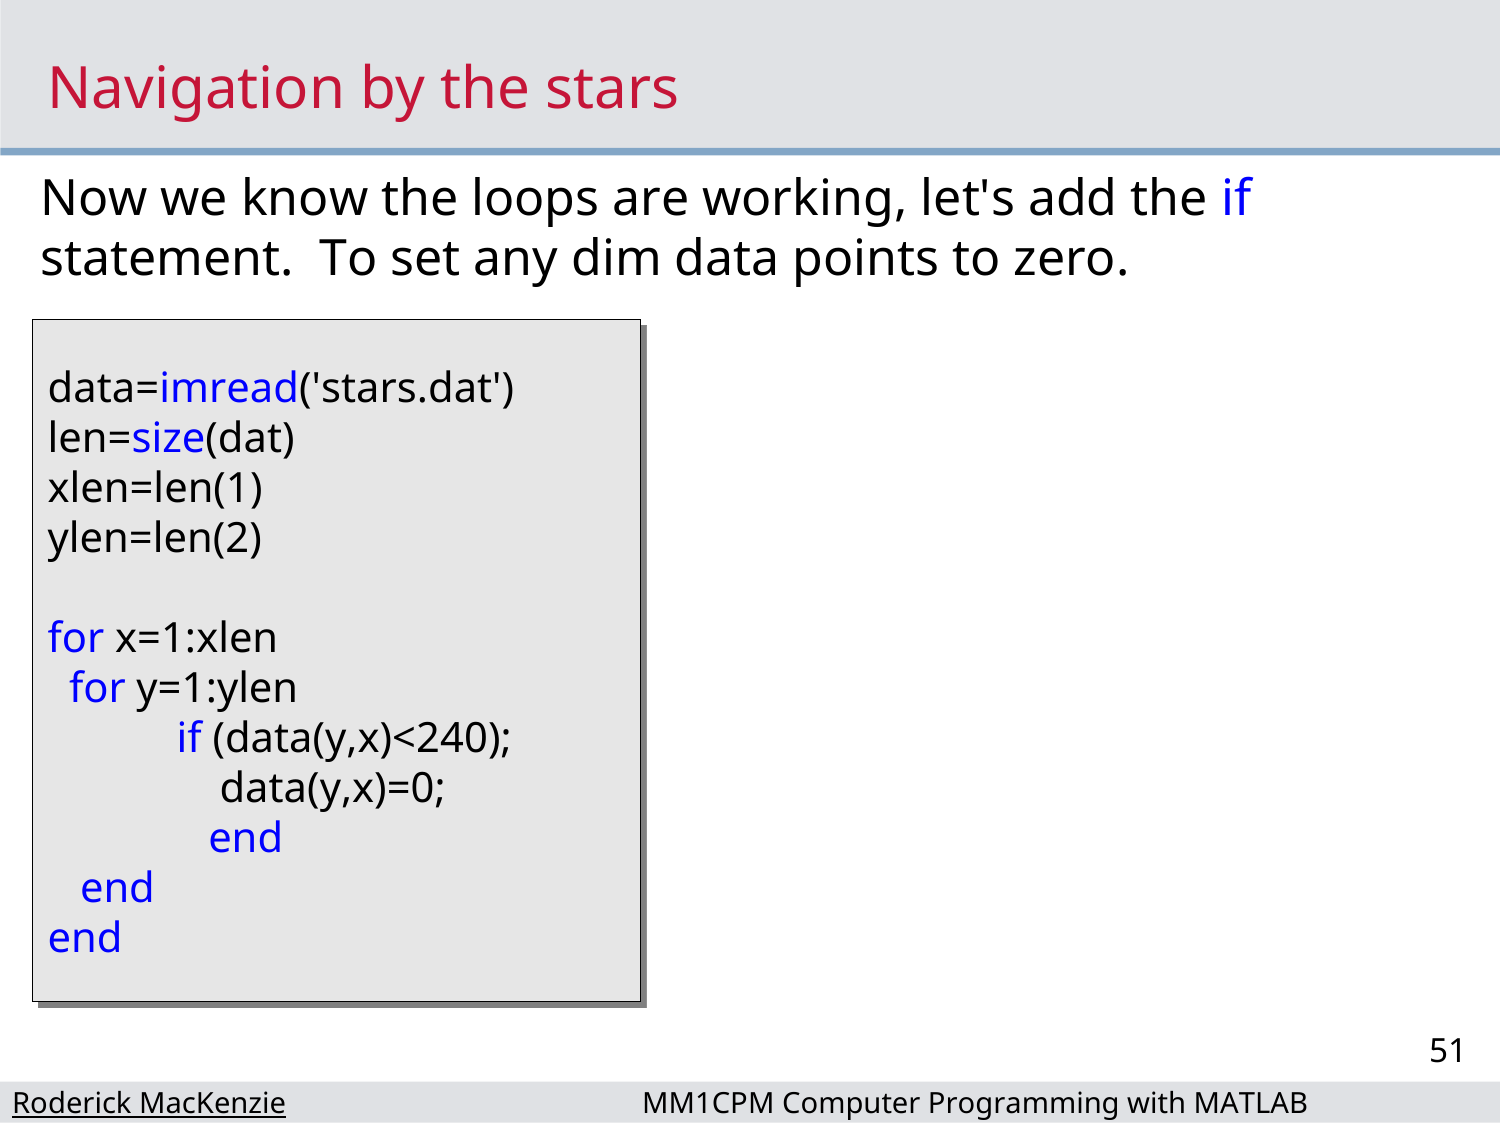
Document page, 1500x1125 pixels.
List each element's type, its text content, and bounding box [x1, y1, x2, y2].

title Navigation by the stars [32, 33, 1493, 138]
text_box <number> [1414, 1022, 1500, 1092]
text_box Now we know the loops are working, let's add the if statement. To set any dim data points to zero. [25, 157, 1399, 293]
text_box data=imread('stars.dat') len=size(dat) xlen=len(1) ylen=len(2) for x=1:xlen for y=1:ylen if (data(y,x)<240); data(y,x)=0; end end end [32, 319, 641, 1002]
